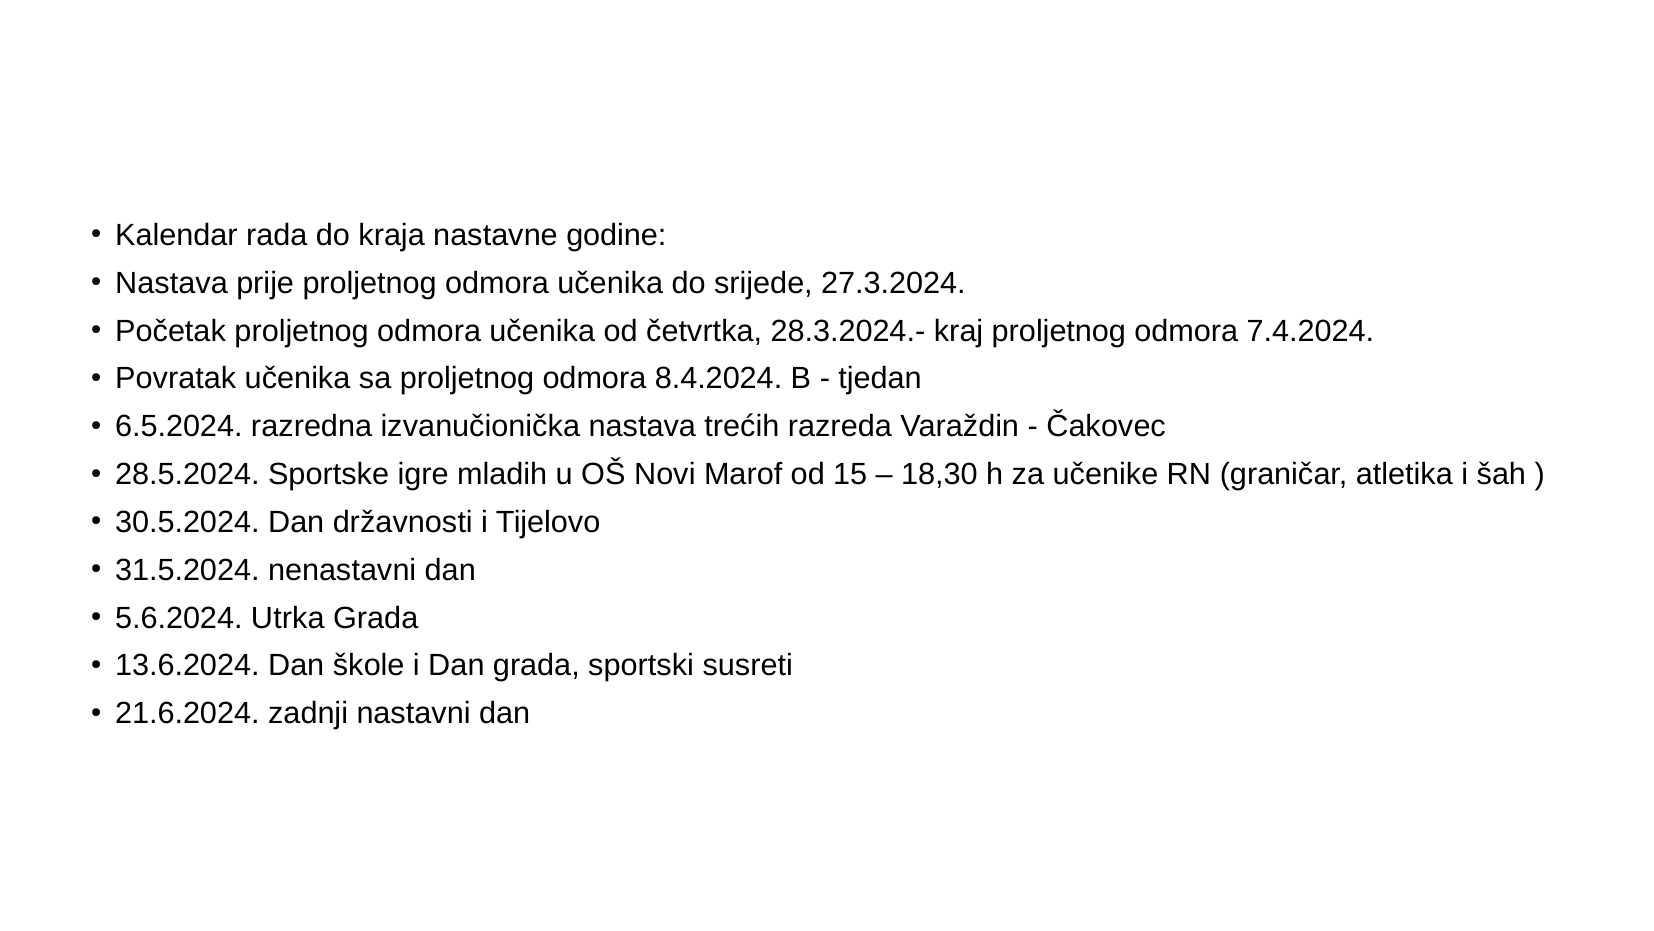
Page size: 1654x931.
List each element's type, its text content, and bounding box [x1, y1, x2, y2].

list Kalendar rada do kraja nastavne godine: Nastava prije proljetnog odmora učenika do srijede, 27.3.2024. Početak proljetnog odmora učenika od četvrtka, 28.3.2024.- kraj proljetnog odmora 7.4.2024. Povratak učenika sa proljetnog odmora 8.4.2024. B - tjedan 6.5.2024. razredna izvanučionička nastava trećih razreda Varaždin - Čakovec 28.5.2024. Sportske igre mladih u OŠ Novi Marof od 15 – 18,30 h za učenike RN (graničar, atletika i šah ) 30.5.2024. Dan državnosti i Tijelovo 31.5.2024. nenastavni dan 5.6.2024. Utrka Grada 13.6.2024. Dan škole i Dan grada, sportski susreti 21.6.2024. zadnji nastavni dan [82, 217, 1571, 758]
